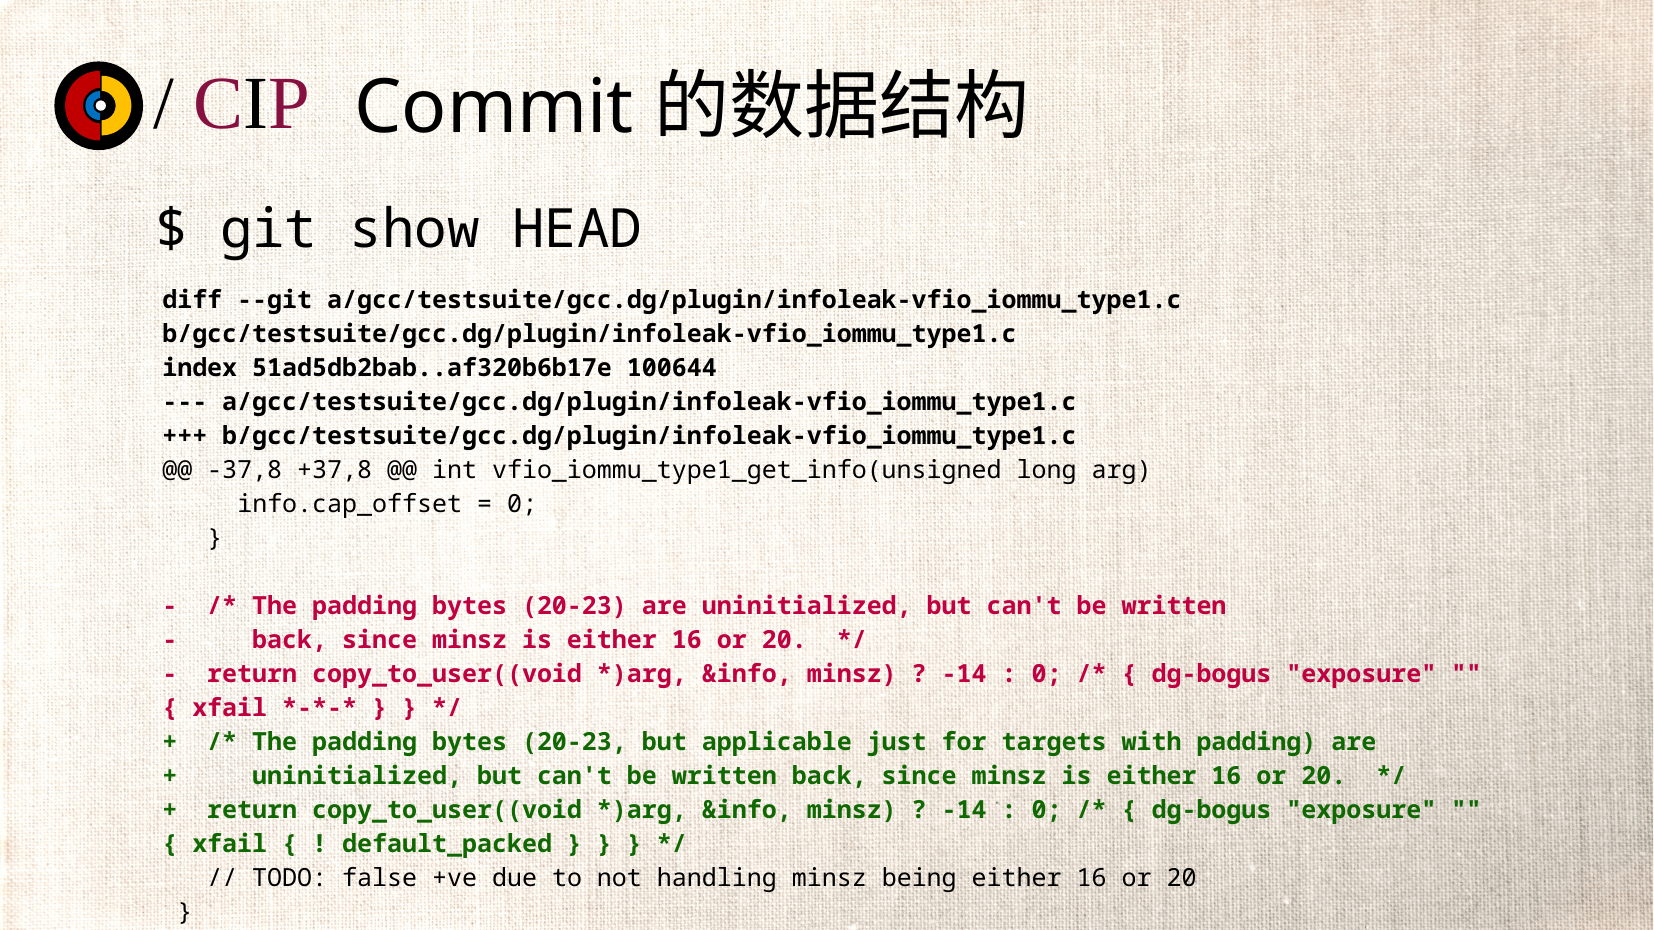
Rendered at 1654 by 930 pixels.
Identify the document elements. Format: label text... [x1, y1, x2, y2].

text_box diff --git a/gcc/testsuite/gcc.dg/plugin/infoleak-vfio_iommu_type1.c b/gcc/testsuite/gcc.dg/plugin/infoleak-vfio_iommu_type1.c index 51ad5db2bab..af320b6b17e 100644 --- a/gcc/testsuite/gcc.dg/plugin/infoleak-vfio_iommu_type1.c +++ b/gcc/testsuite/gcc.dg/plugin/infoleak-vfio_iommu_type1.c @@ -37,8 +37,8 @@ int vfio_iommu_type1_get_info(unsigned long arg) info.cap_offset = 0; } - /* The padding bytes (20-23) are uninitialized, but can't be written - back, since minsz is either 16 or 20. */ - return copy_to_user((void *)arg, &info, minsz) ? -14 : 0; /* { dg-bogus "exposure" "" { xfail *-*-* } } */ + /* The padding bytes (20-23, but applicable just for targets with padding) are + uninitialized, but can't be written back, since minsz is either 16 or 20. */ + return copy_to_user((void *)arg, &info, minsz) ? -14 : 0; /* { dg-bogus "exposure" "" { xfail { ! default_packed } } } */ // TODO: false +ve due to not handling minsz being either 16 or 20 } [147, 274, 1594, 930]
picture [0, 0, 1654, 930]
title Commit的数据结构 [354, 21, 1541, 178]
list $ git show HEAD [84, 189, 1572, 729]
